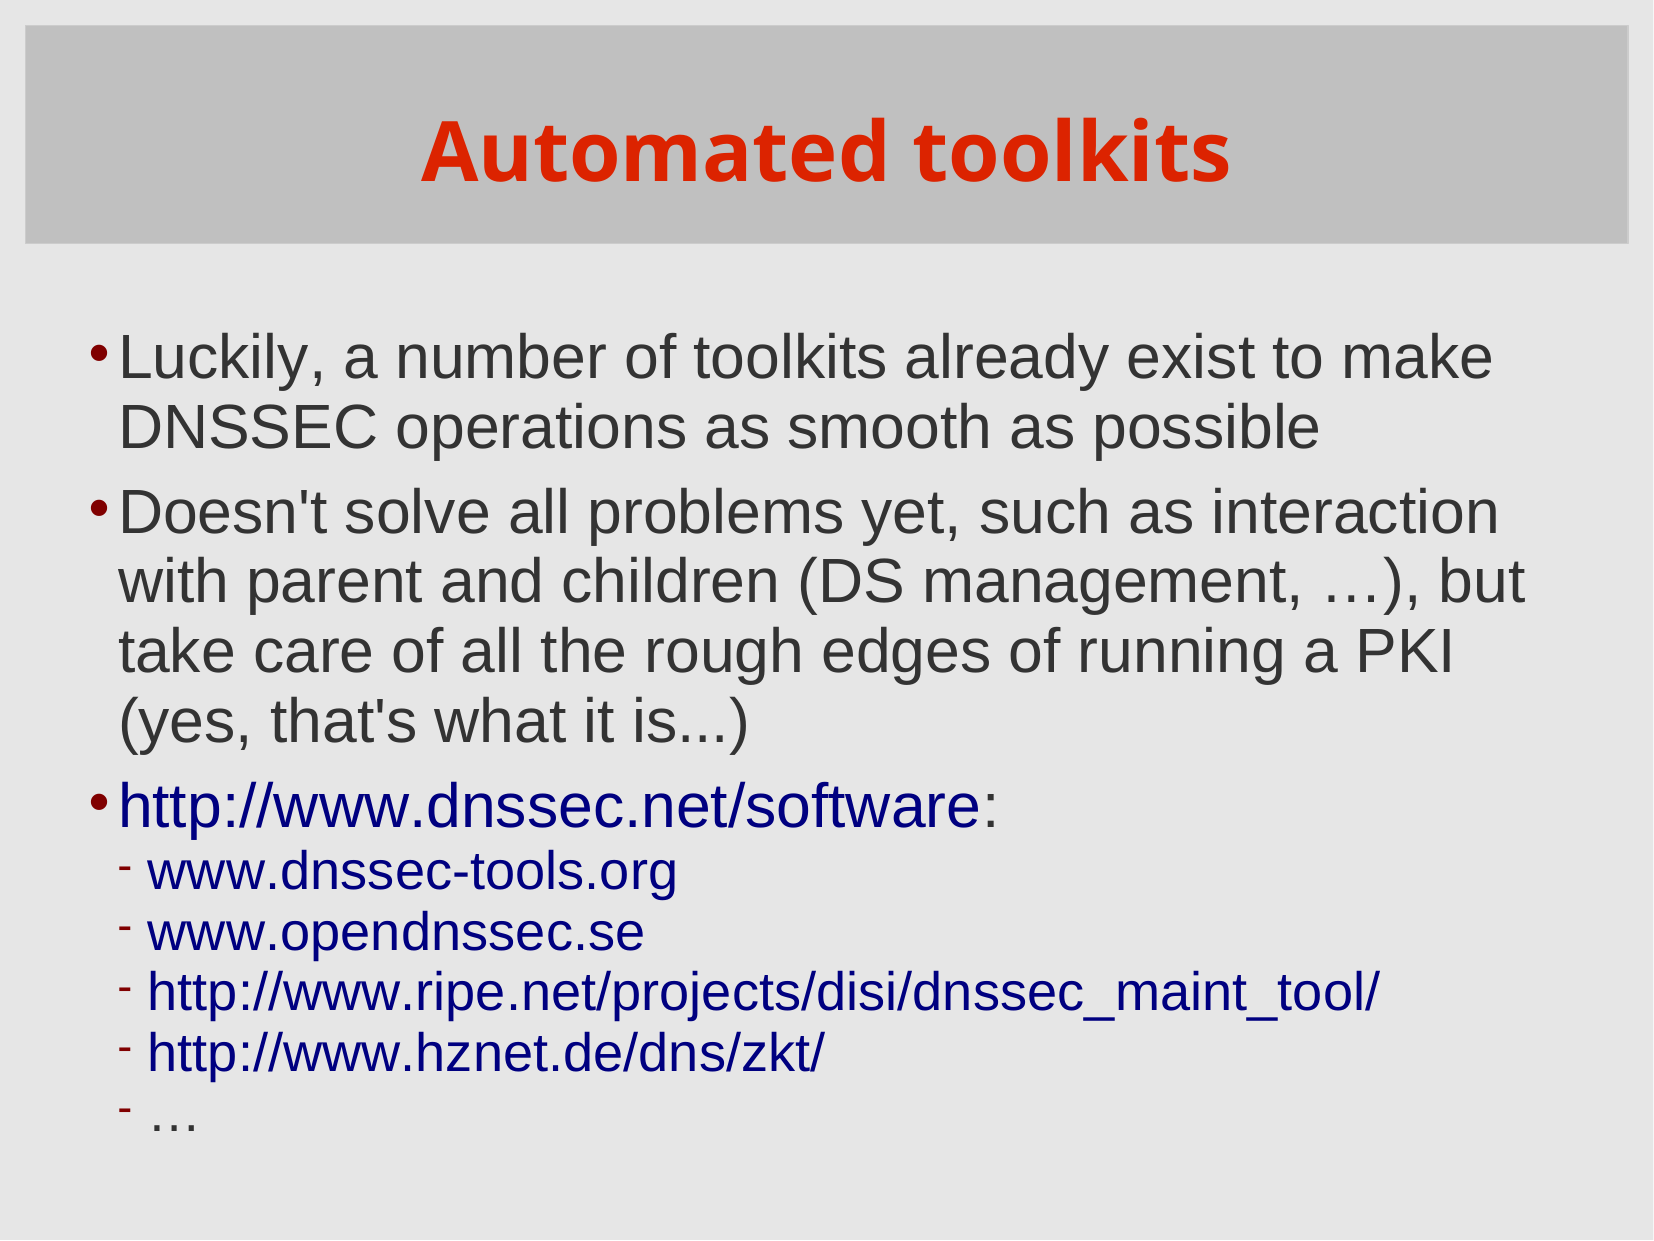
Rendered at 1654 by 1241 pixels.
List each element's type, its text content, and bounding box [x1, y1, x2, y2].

title Automated toolkits [121, 53, 1532, 245]
list Luckily, a number of toolkits already exist to make DNSSEC operations as smooth as possible Doesn't solve all problems yet, such as interaction with parent and children (DS management, …), but take care of all the rough edges of running a PKI (yes, that's what it is...) http://www.dnssec.net/software: www.dnssec-tools.org www.opendnssec.se http://www.ripe.net/projects/disi/dnssec_maint_tool/ http://www.hznet.de/dns/zkt/ … [59, 322, 1593, 1241]
